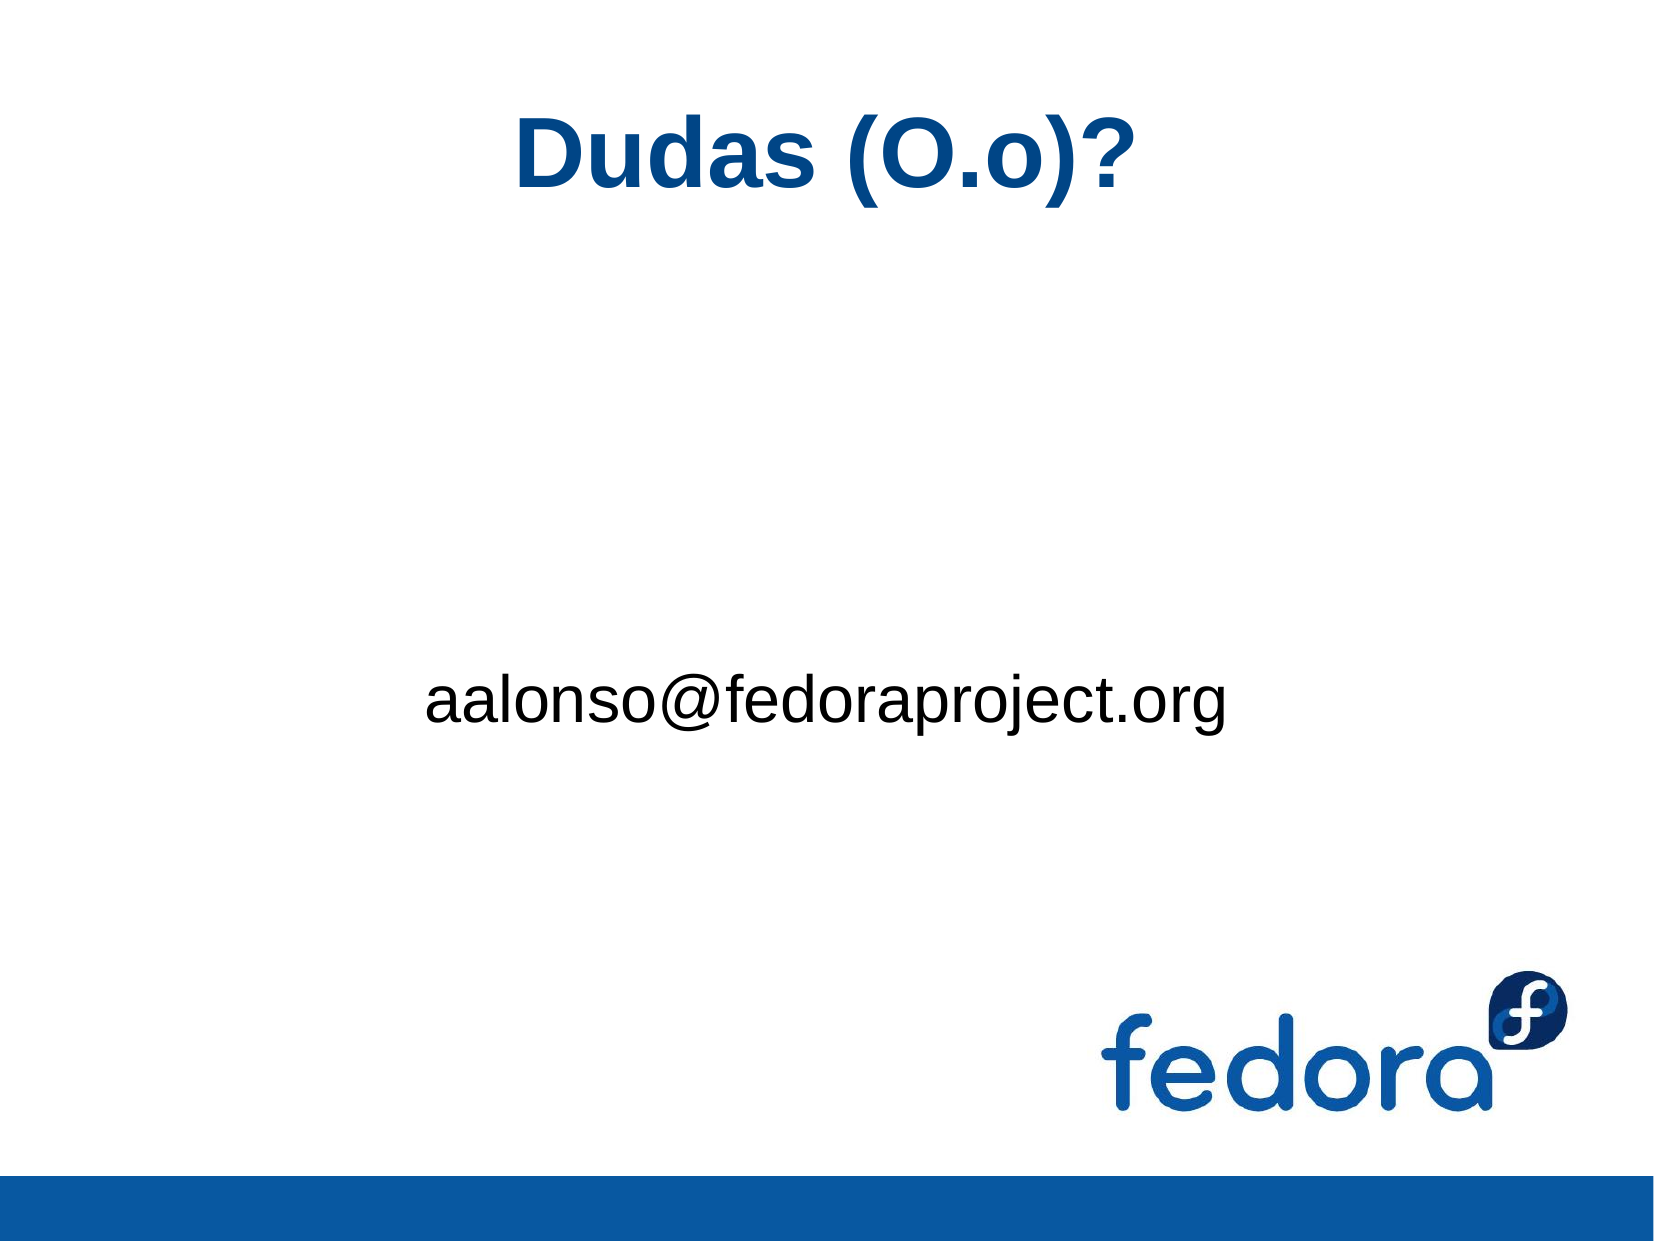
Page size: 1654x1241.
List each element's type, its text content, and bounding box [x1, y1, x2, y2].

subtitle aalonso@fedoraproject.org [82, 297, 1571, 1102]
title Dudas (O.o)? [82, 56, 1571, 250]
picture [0, 1176, 1654, 1241]
picture [1087, 958, 1576, 1125]
